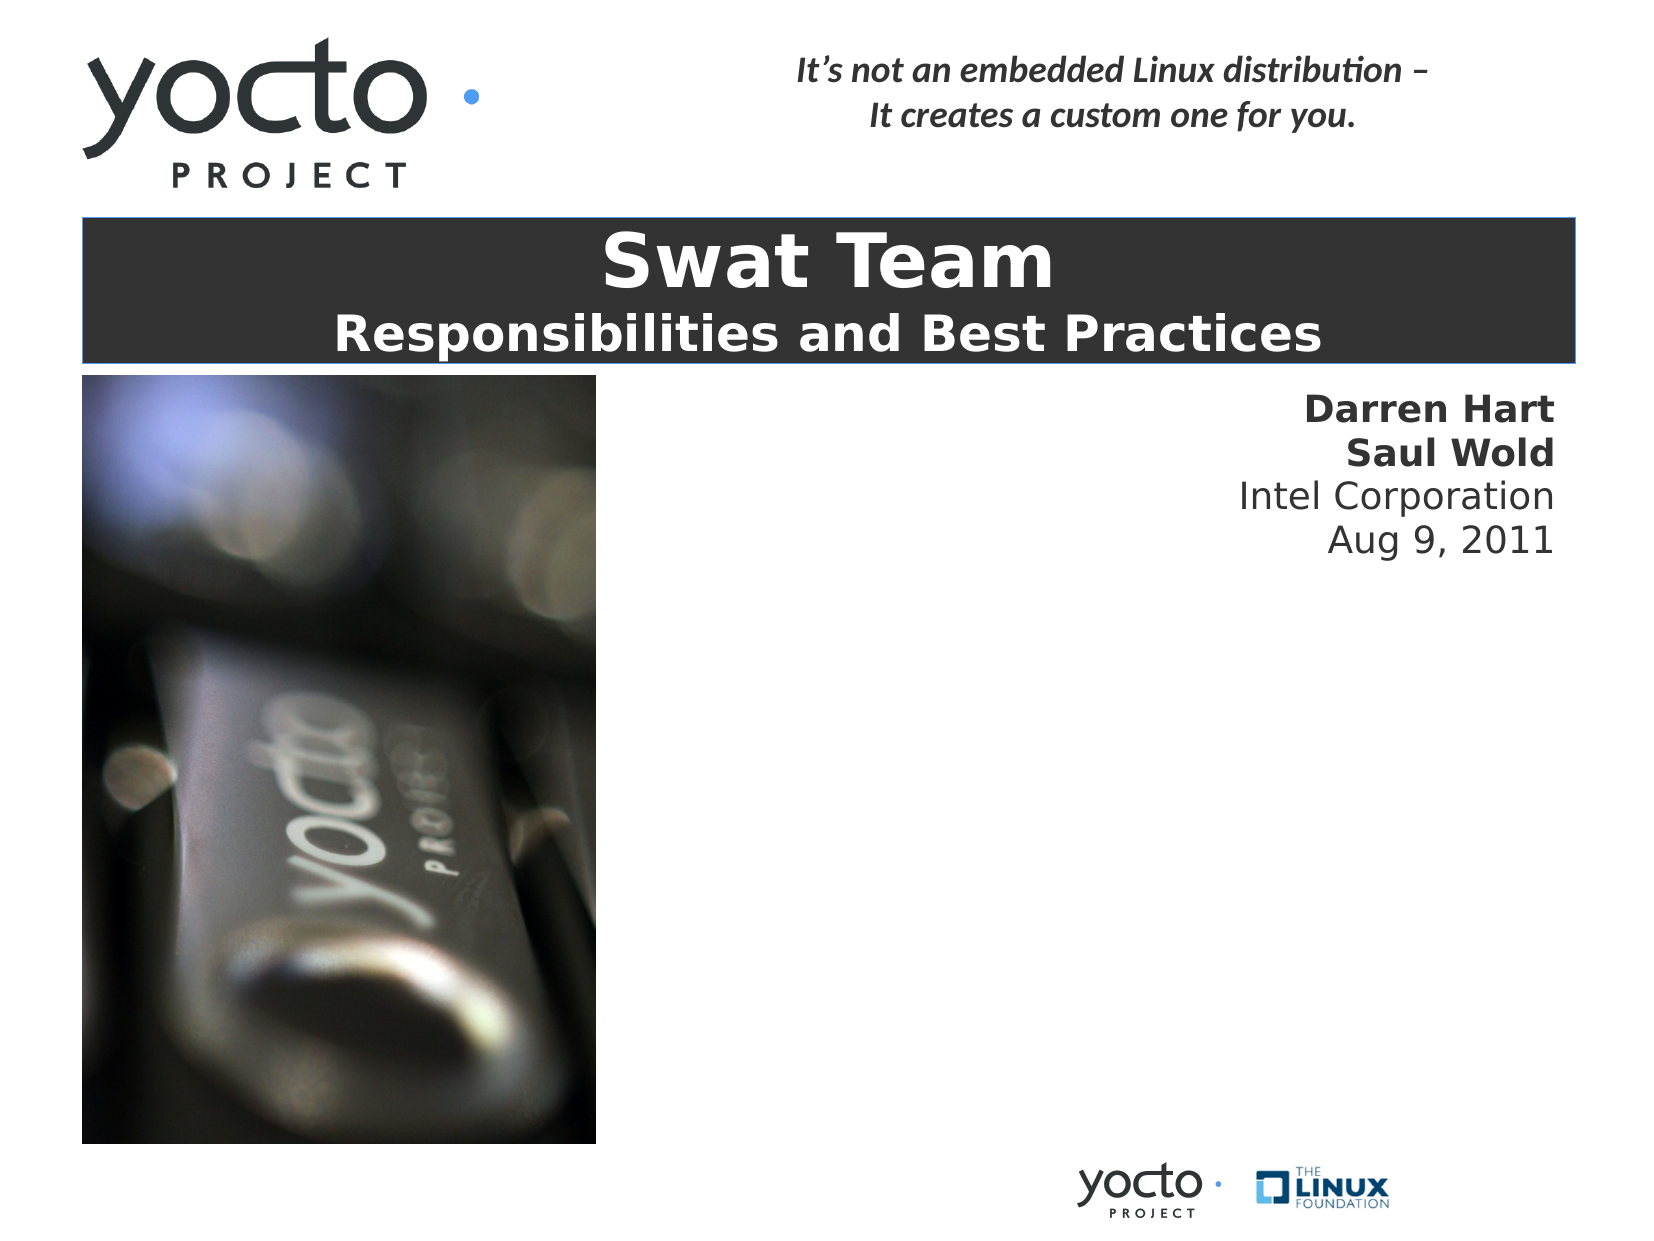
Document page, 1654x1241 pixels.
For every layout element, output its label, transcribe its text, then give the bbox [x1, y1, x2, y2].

picture [82, 375, 596, 1144]
picture [82, 37, 479, 188]
title Swat Team Responsibilities and Best Practices [82, 217, 1576, 364]
text_box Darren Hart Saul Wold Intel Corporation Aug 9, 2011 [1007, 380, 1571, 570]
picture [1077, 1162, 1221, 1218]
picture [1252, 1162, 1392, 1211]
